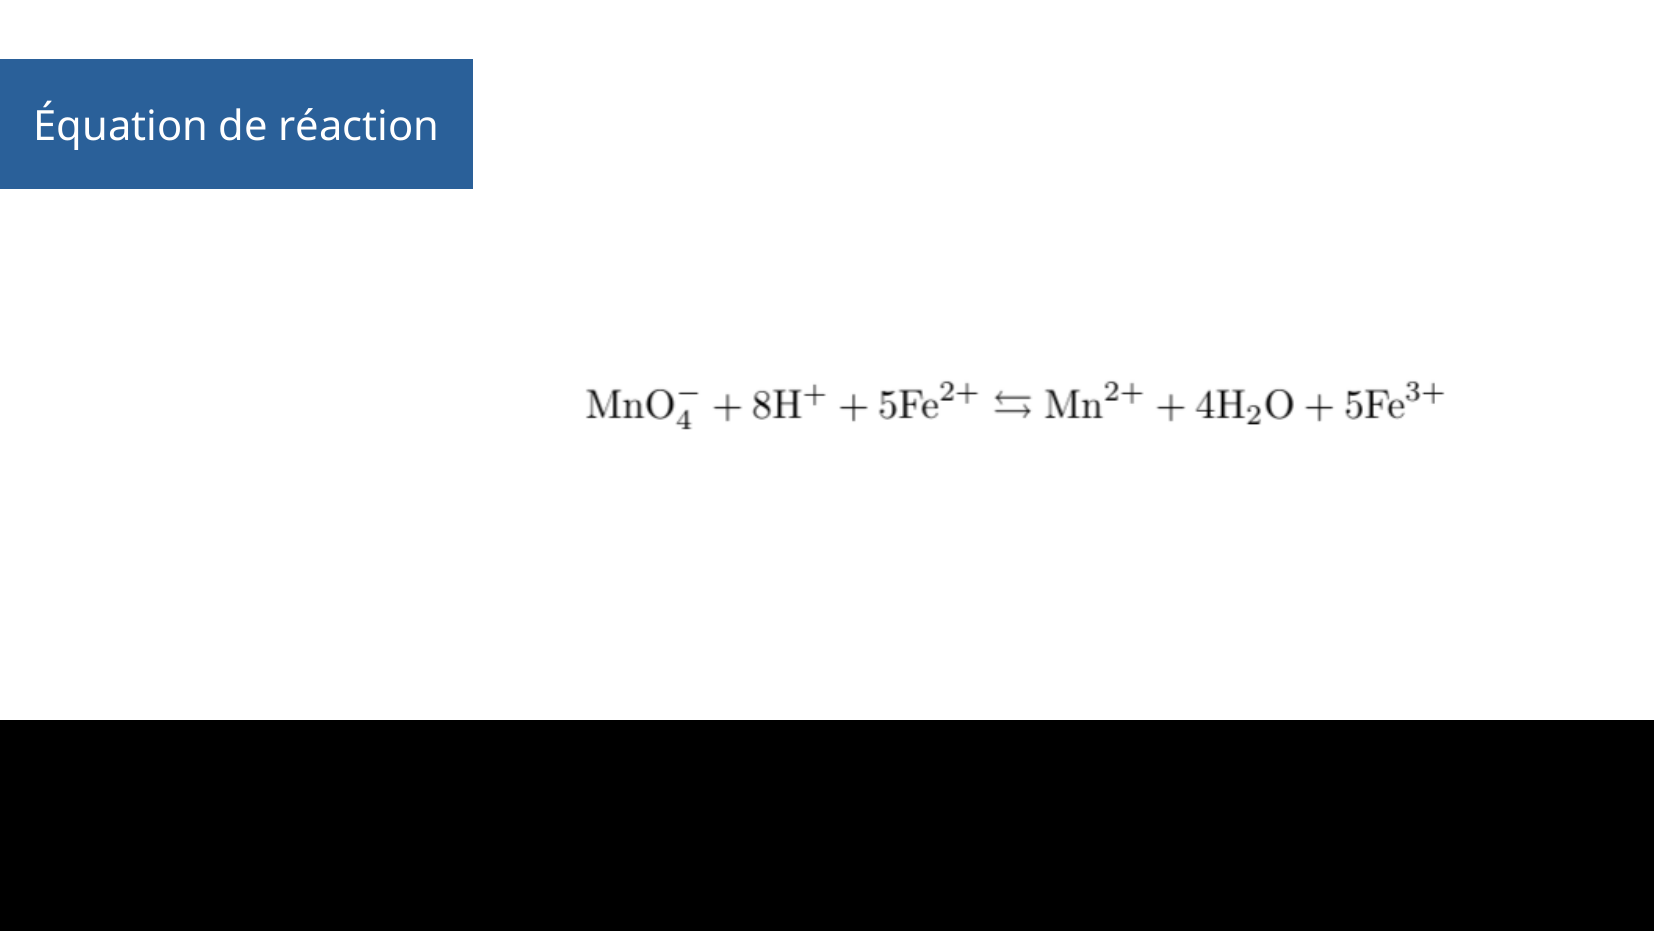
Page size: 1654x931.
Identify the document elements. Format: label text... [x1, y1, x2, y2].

text_box [0, 720, 1654, 931]
picture [566, 366, 1460, 442]
text_box Équation de réaction [0, 59, 473, 189]
